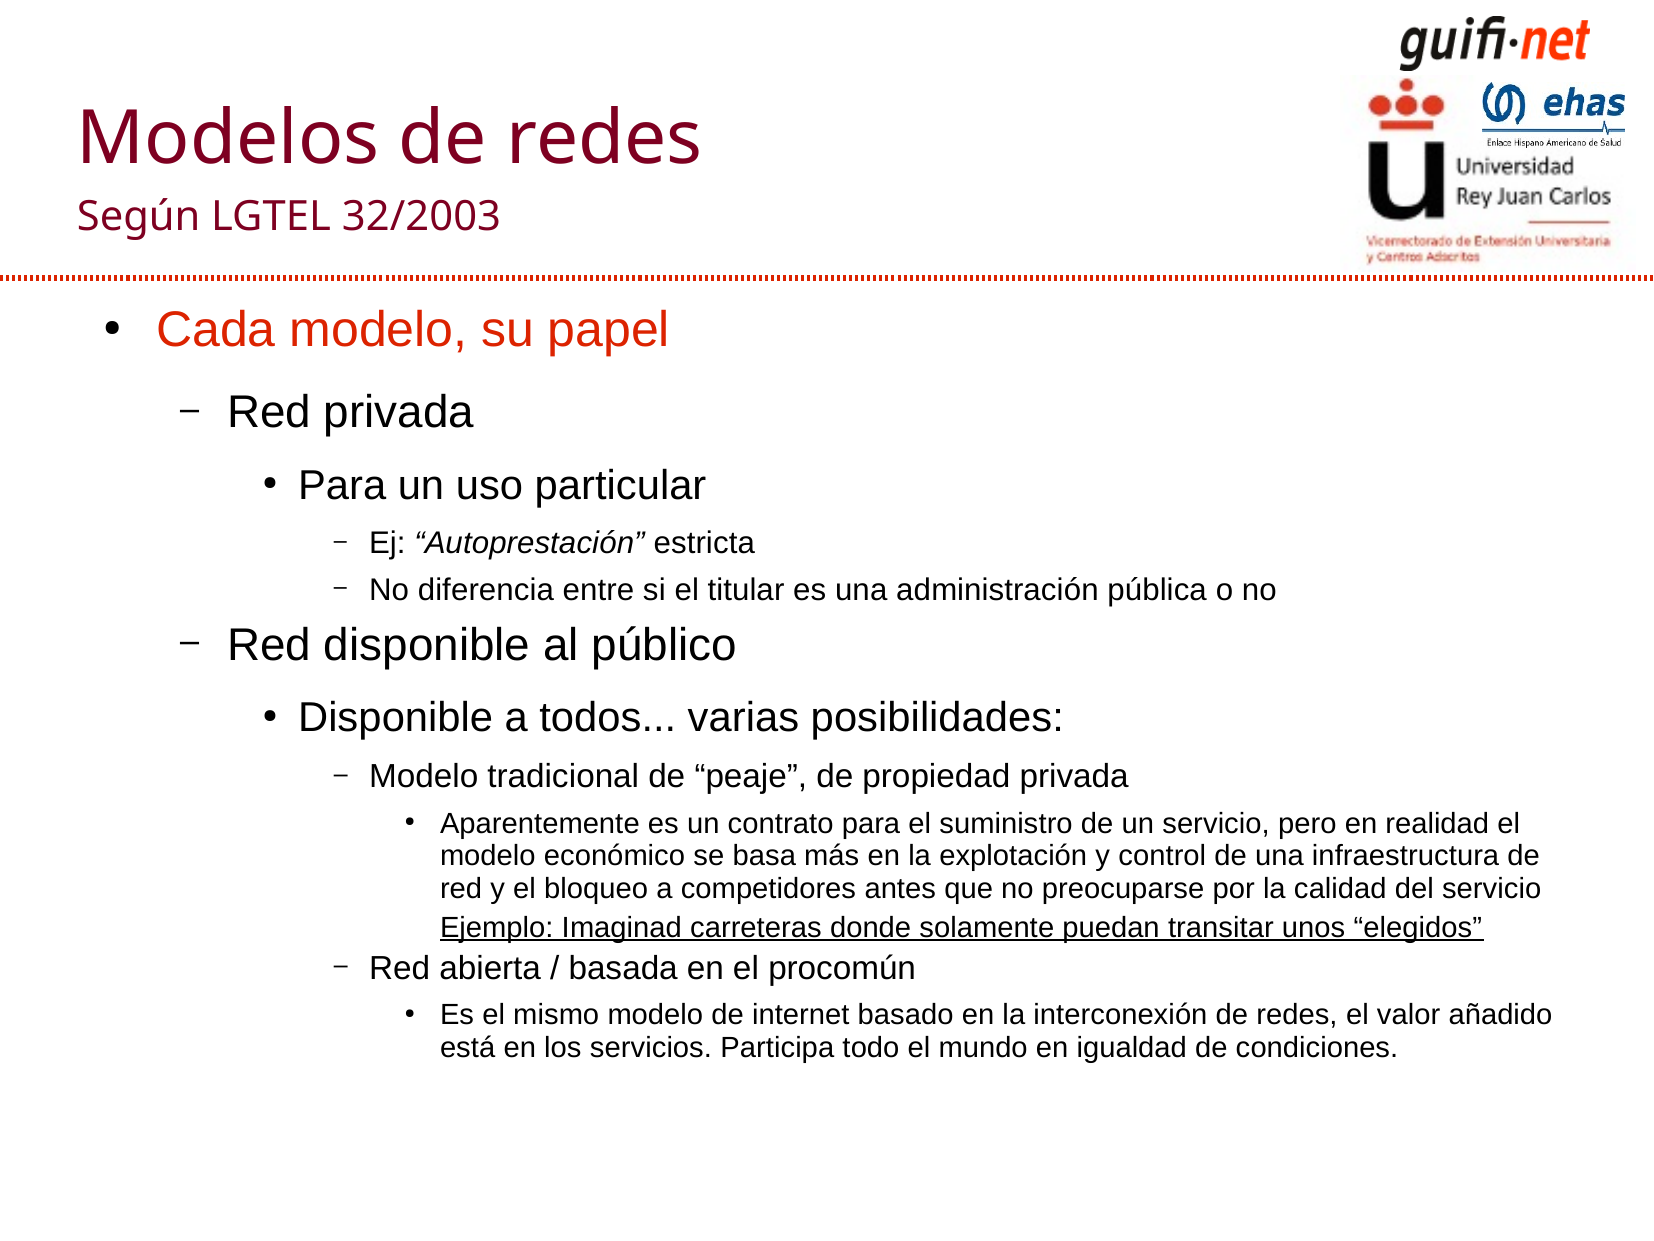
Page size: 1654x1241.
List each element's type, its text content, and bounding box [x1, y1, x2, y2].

list Cada modelo, su papel Red privada Para un uso particular Ej: “Autoprestación” estricta No diferencia entre si el titular es una administración pública o no Red disponible al público Disponible a todos... varias posibilidades: Modelo tradicional de “peaje”, de propiedad privada Aparentemente es un contrato para el suministro de un servicio, pero en realidad el modelo económico se basa más en la explotación y control de una infraestructura de red y el bloqueo a competidores antes que no preocuparse por la calidad del servicio Ejemplo: Imaginad carreteras donde solamente puedan transitar unos “elegidos” Red abierta / basada en el procomún Es el mismo modelo de internet basado en la interconexión de redes, el valor añadido está en los servicios. Participa todo el mundo en igualdad de condiciones. [82, 301, 1571, 1120]
picture [1399, 16, 1590, 71]
picture [1340, 75, 1636, 272]
title Modelos de redes Según LGTEL 32/2003 [76, 58, 1093, 267]
